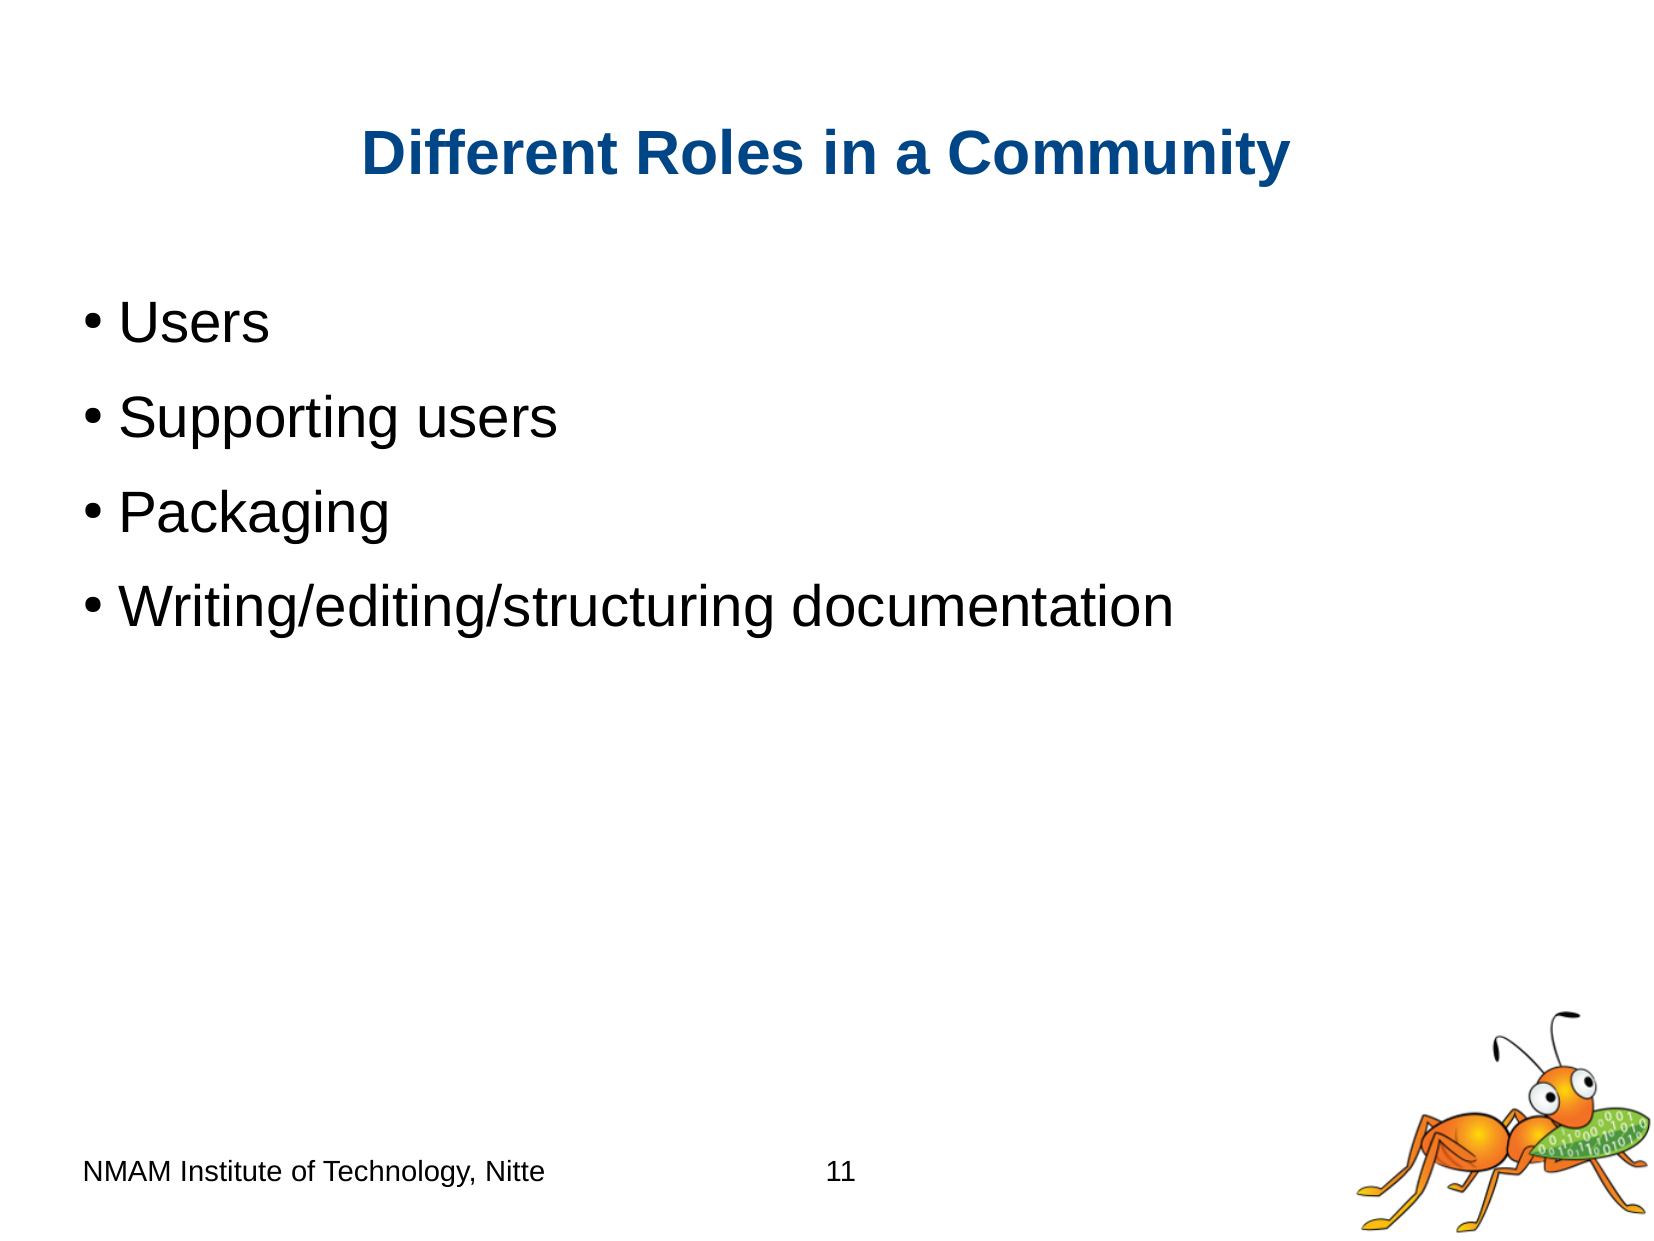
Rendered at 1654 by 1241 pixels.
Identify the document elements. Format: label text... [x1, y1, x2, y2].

list Users Supporting users Packaging Writing/editing/structuring documentation [82, 290, 1571, 1010]
picture [1353, 1009, 1654, 1235]
title Different Roles in a Community [82, 49, 1571, 257]
